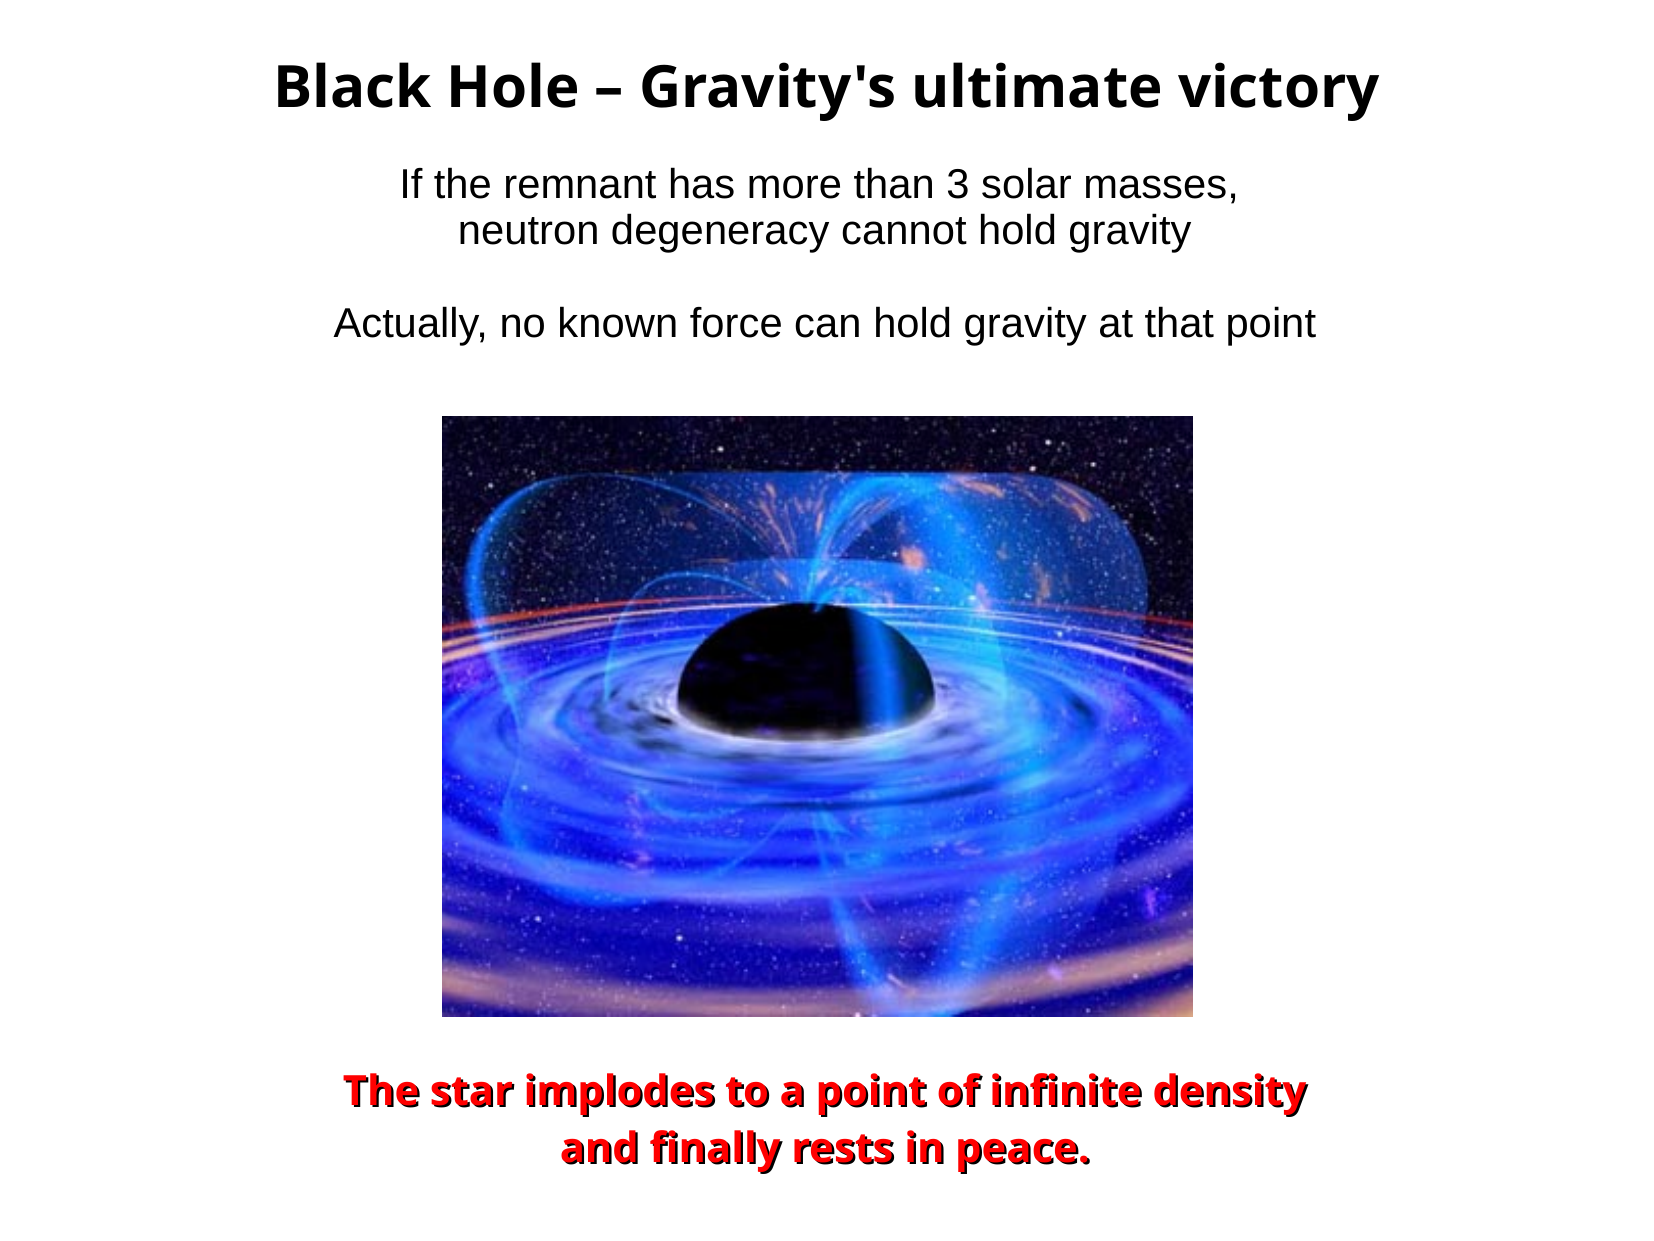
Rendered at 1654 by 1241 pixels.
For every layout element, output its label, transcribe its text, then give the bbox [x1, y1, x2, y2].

picture [442, 416, 1193, 1017]
text_box If the remnant has more than 3 solar masses, neutron degeneracy cannot hold gravity Actually, no known force can hold gravity at that point [0, 150, 1651, 404]
text_box Black Hole – Gravity's ultimate victory [0, 37, 1654, 134]
text_box The star implodes to a point of infinite density and finally rests in peace. [262, 1050, 1388, 1241]
